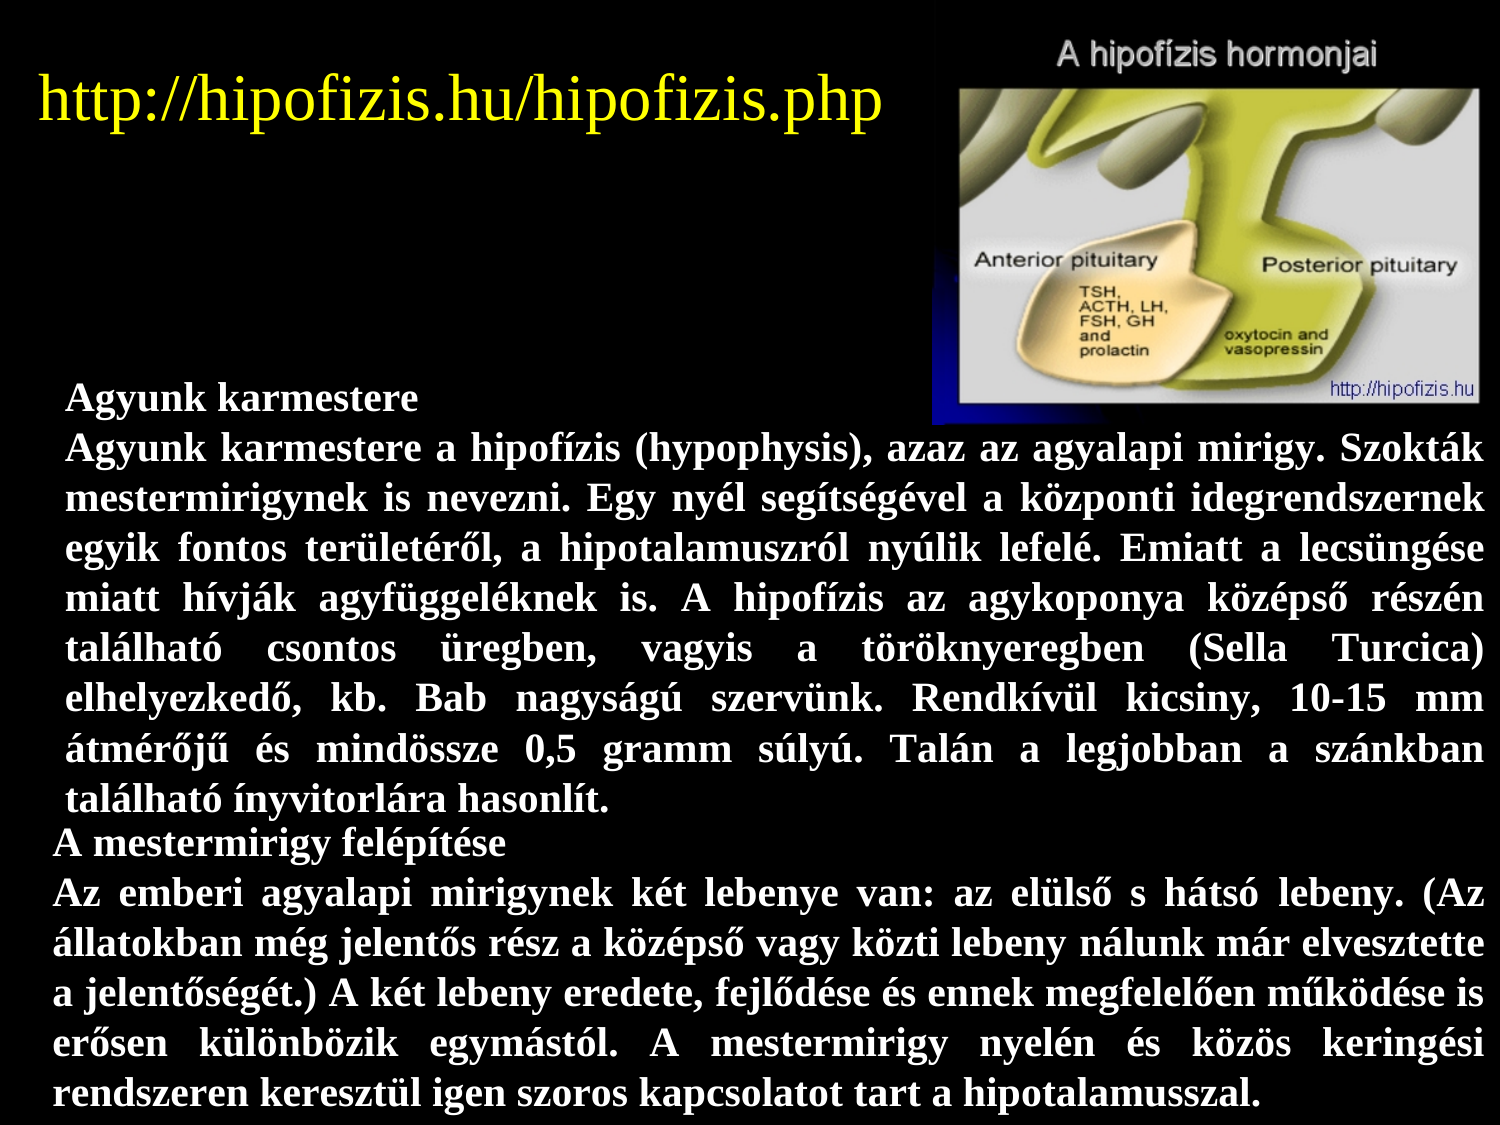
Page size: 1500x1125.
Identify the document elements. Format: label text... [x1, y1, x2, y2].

text_box A mestermirigy felépítése Az emberi agyalapi mirigynek két lebenye van: az elülső s hátsó lebeny. (Az állatokban még jelentős rész a középső vagy közti lebeny nálunk már elvesztette a jelentőségét.) A két lebeny eredete, fejlődése és ennek megfelelően működése is erősen különbözik egymástól. A mestermirigy nyelén és közös keringési rendszeren keresztül igen szoros kapcsolatot tart a hipotalamusszal. [37, 806, 1500, 1123]
picture [932, 0, 1500, 426]
title http://hipofizis.hu/hipofizis.php [0, 24, 925, 163]
text_box Agyunk karmestere Agyunk karmestere a hipofízis (hypophysis), azaz az agyalapi mirigy. Szokták mestermirigynek is nevezni. Egy nyél segítségével a központi idegrendszernek egyik fontos területéről, a hipotalamuszról nyúlik lefelé. Emiatt a lecsüngése miatt hívják agyfüggeléknek is. A hipofízis az agykoponya középső részén található csontos üregben, vagyis a töröknyeregben (Sella Turcica) elhelyezkedő, kb. Bab nagyságú szervünk. Rendkívül kicsiny, 10-15 mm átmérőjű és mindössze 0,5 gramm súlyú. Talán a legjobban a szánkban található ínyvitorlára hasonlít. [49, 362, 1500, 806]
